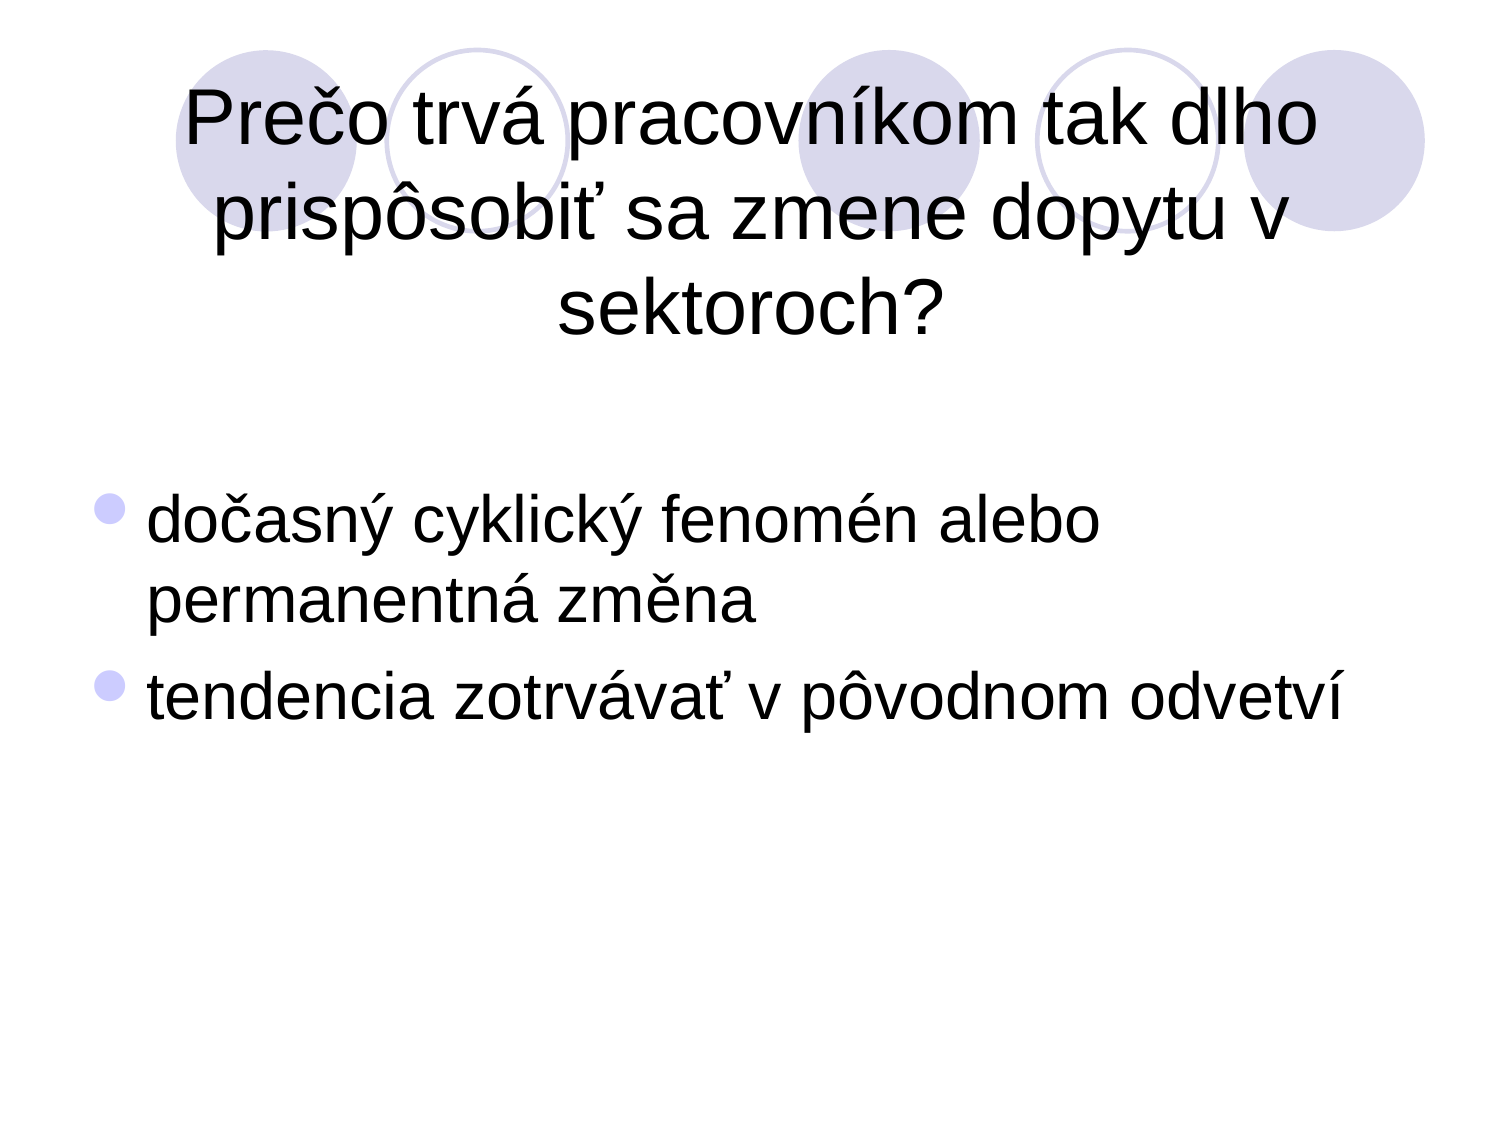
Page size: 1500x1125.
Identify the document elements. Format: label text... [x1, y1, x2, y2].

list dočasný cyklický fenomén alebo permanentná změna tendencia zotrvávať v pôvodnom odvetví [75, 467, 1426, 1006]
title Prečo trvá pracovníkom tak dlho prispôsobiť sa zmene dopytu v sektoroch? [76, 42, 1427, 374]
